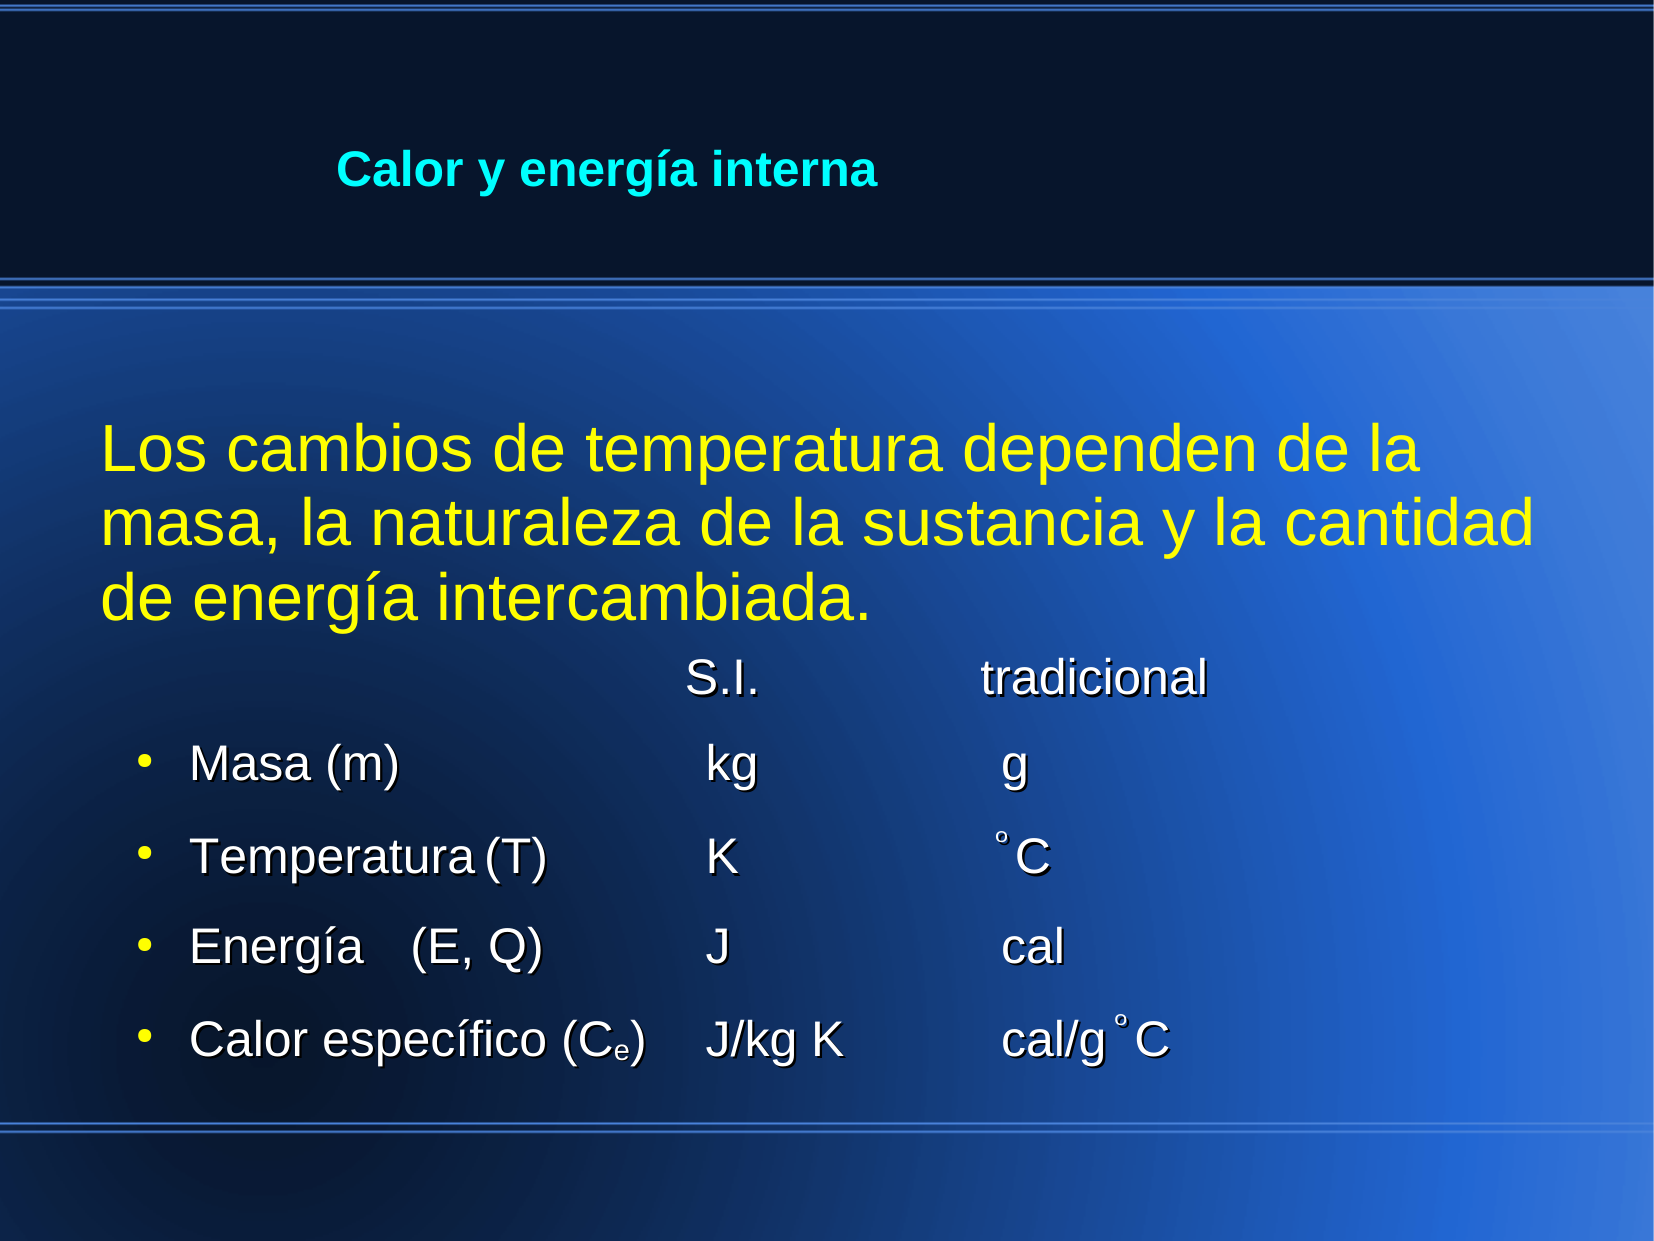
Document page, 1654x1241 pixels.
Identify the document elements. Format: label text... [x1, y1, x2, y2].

list Los cambios de temperatura dependen de la masa, la naturaleza de la sustancia y la cantidad de energía intercambiada. [29, 306, 1595, 635]
picture [0, 0, 1654, 1241]
text_box S.I. tradicional Masa (m) kg g Temperatura (T) K ͦ C Energía (E, Q) J cal Calor específico (Ce) J/kg K cal/g ͦ C [118, 649, 1270, 1083]
title Calor y energía interna [32, 118, 1182, 220]
